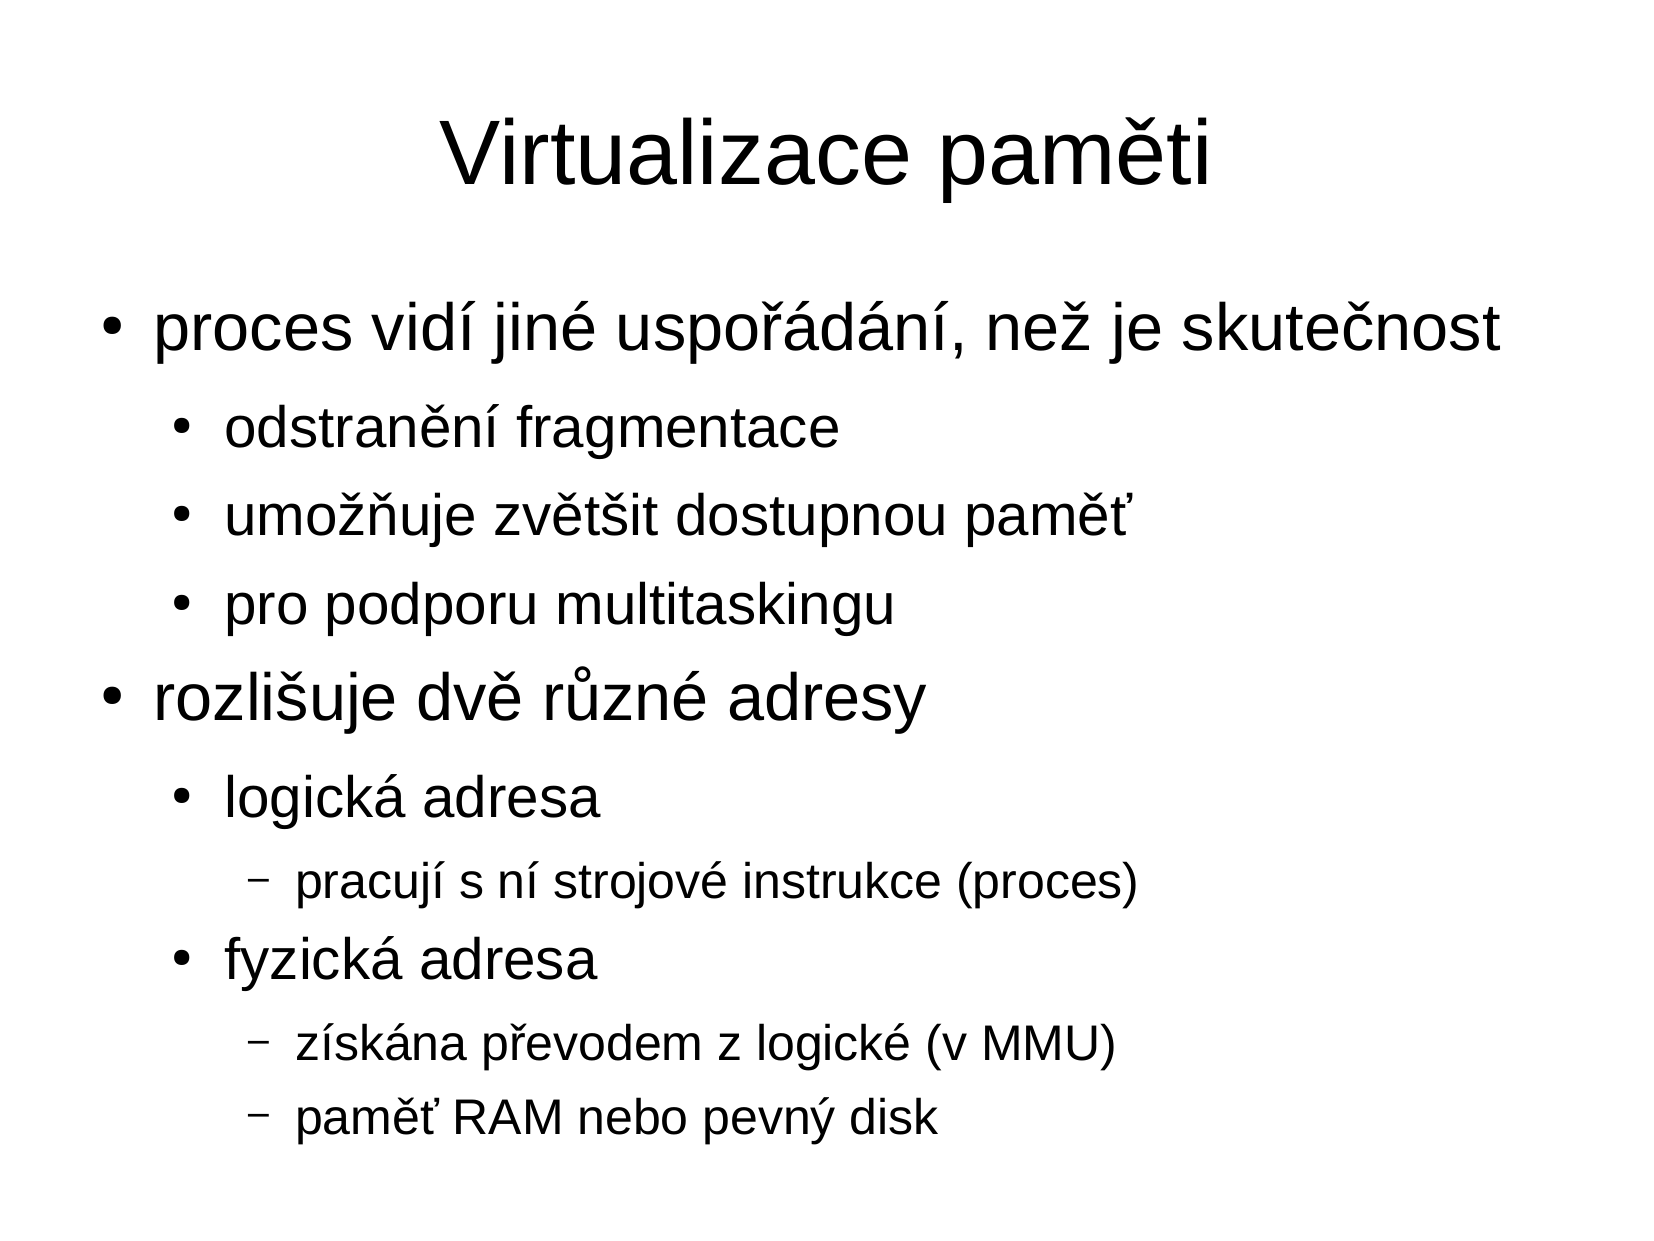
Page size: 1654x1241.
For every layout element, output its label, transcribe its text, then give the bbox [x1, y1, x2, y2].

list proces vidí jiné uspořádání, než je skutečnost odstranění fragmentace umožňuje zvětšit dostupnou paměť pro podporu multitaskingu rozlišuje dvě různé adresy logická adresa pracují s ní strojové instrukce (proces) fyzická adresa získána převodem z logické (v MMU) paměť RAM nebo pevný disk [82, 290, 1571, 1145]
title Virtualizace paměti [82, 56, 1571, 250]
